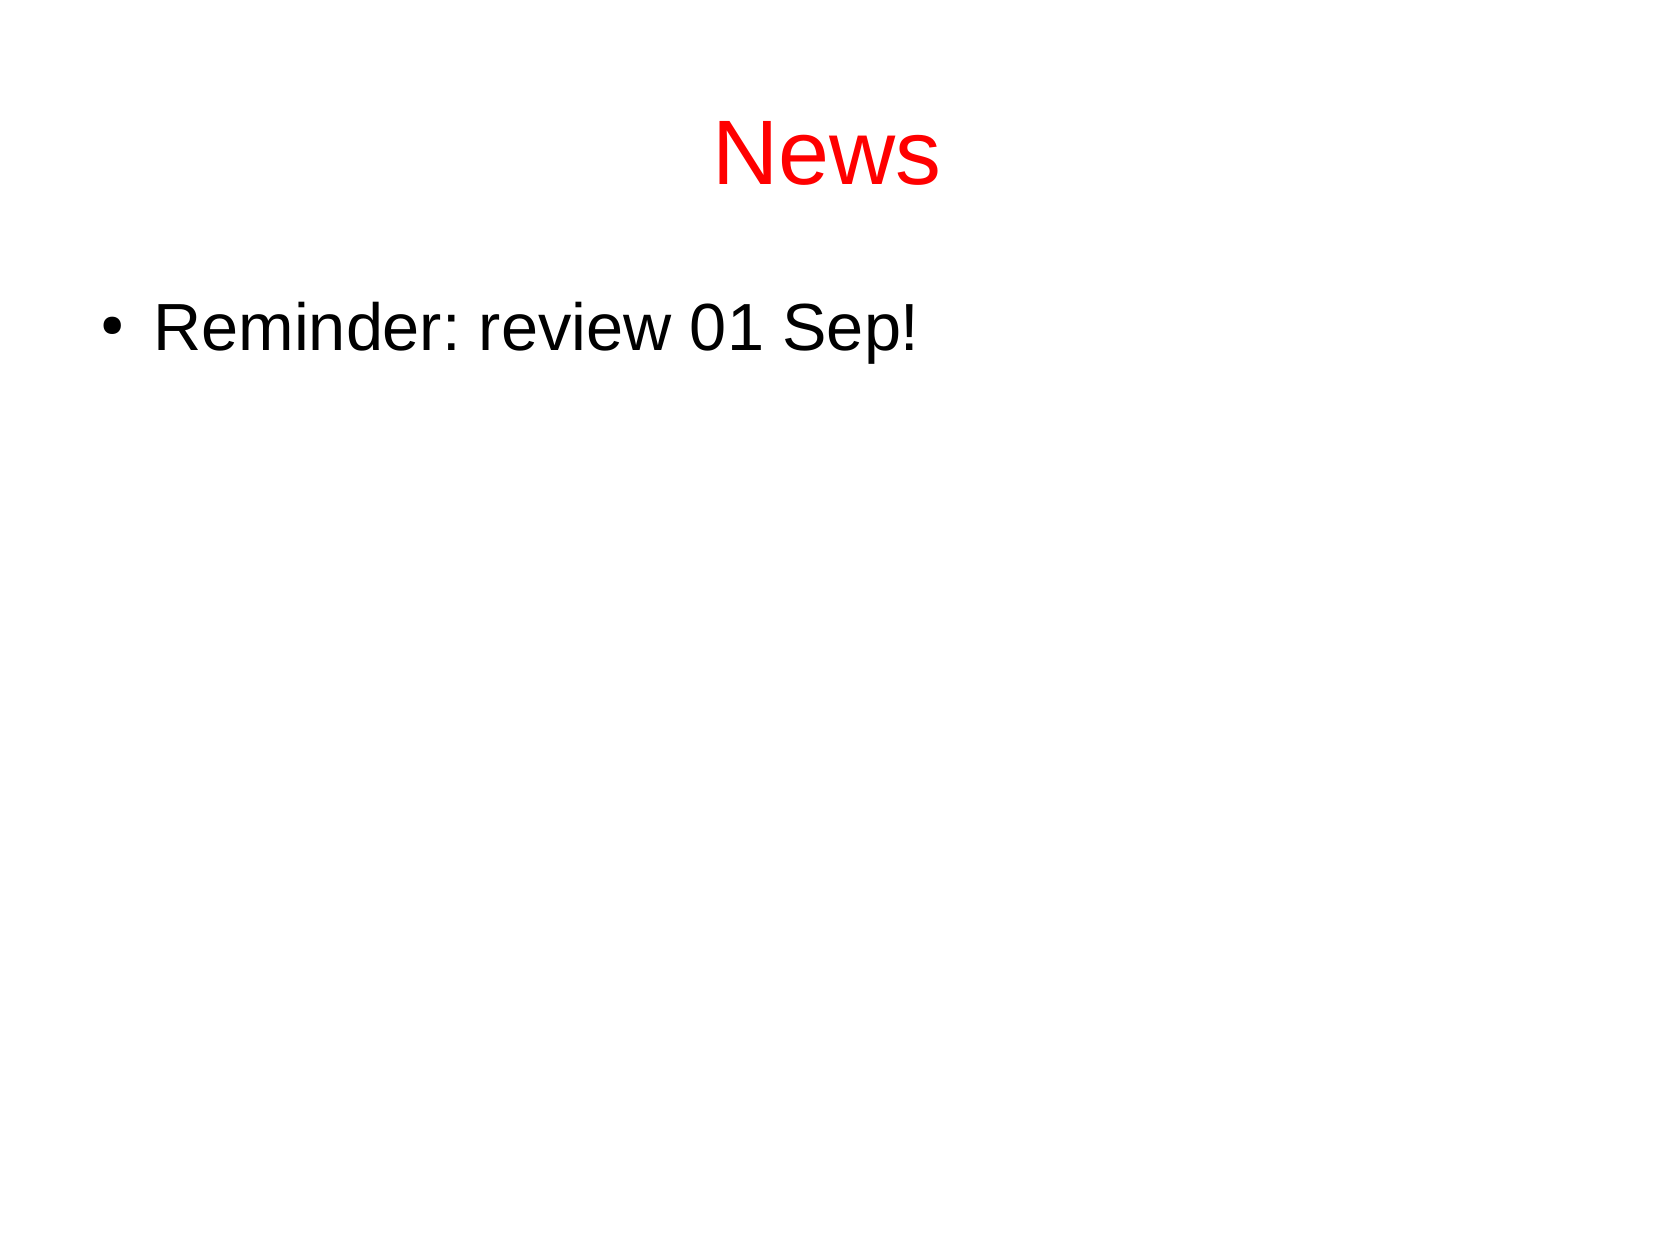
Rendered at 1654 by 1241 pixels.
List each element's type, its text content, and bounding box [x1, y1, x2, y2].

title News [82, 49, 1571, 257]
list Reminder: review 01 Sep! [82, 290, 1571, 1109]
